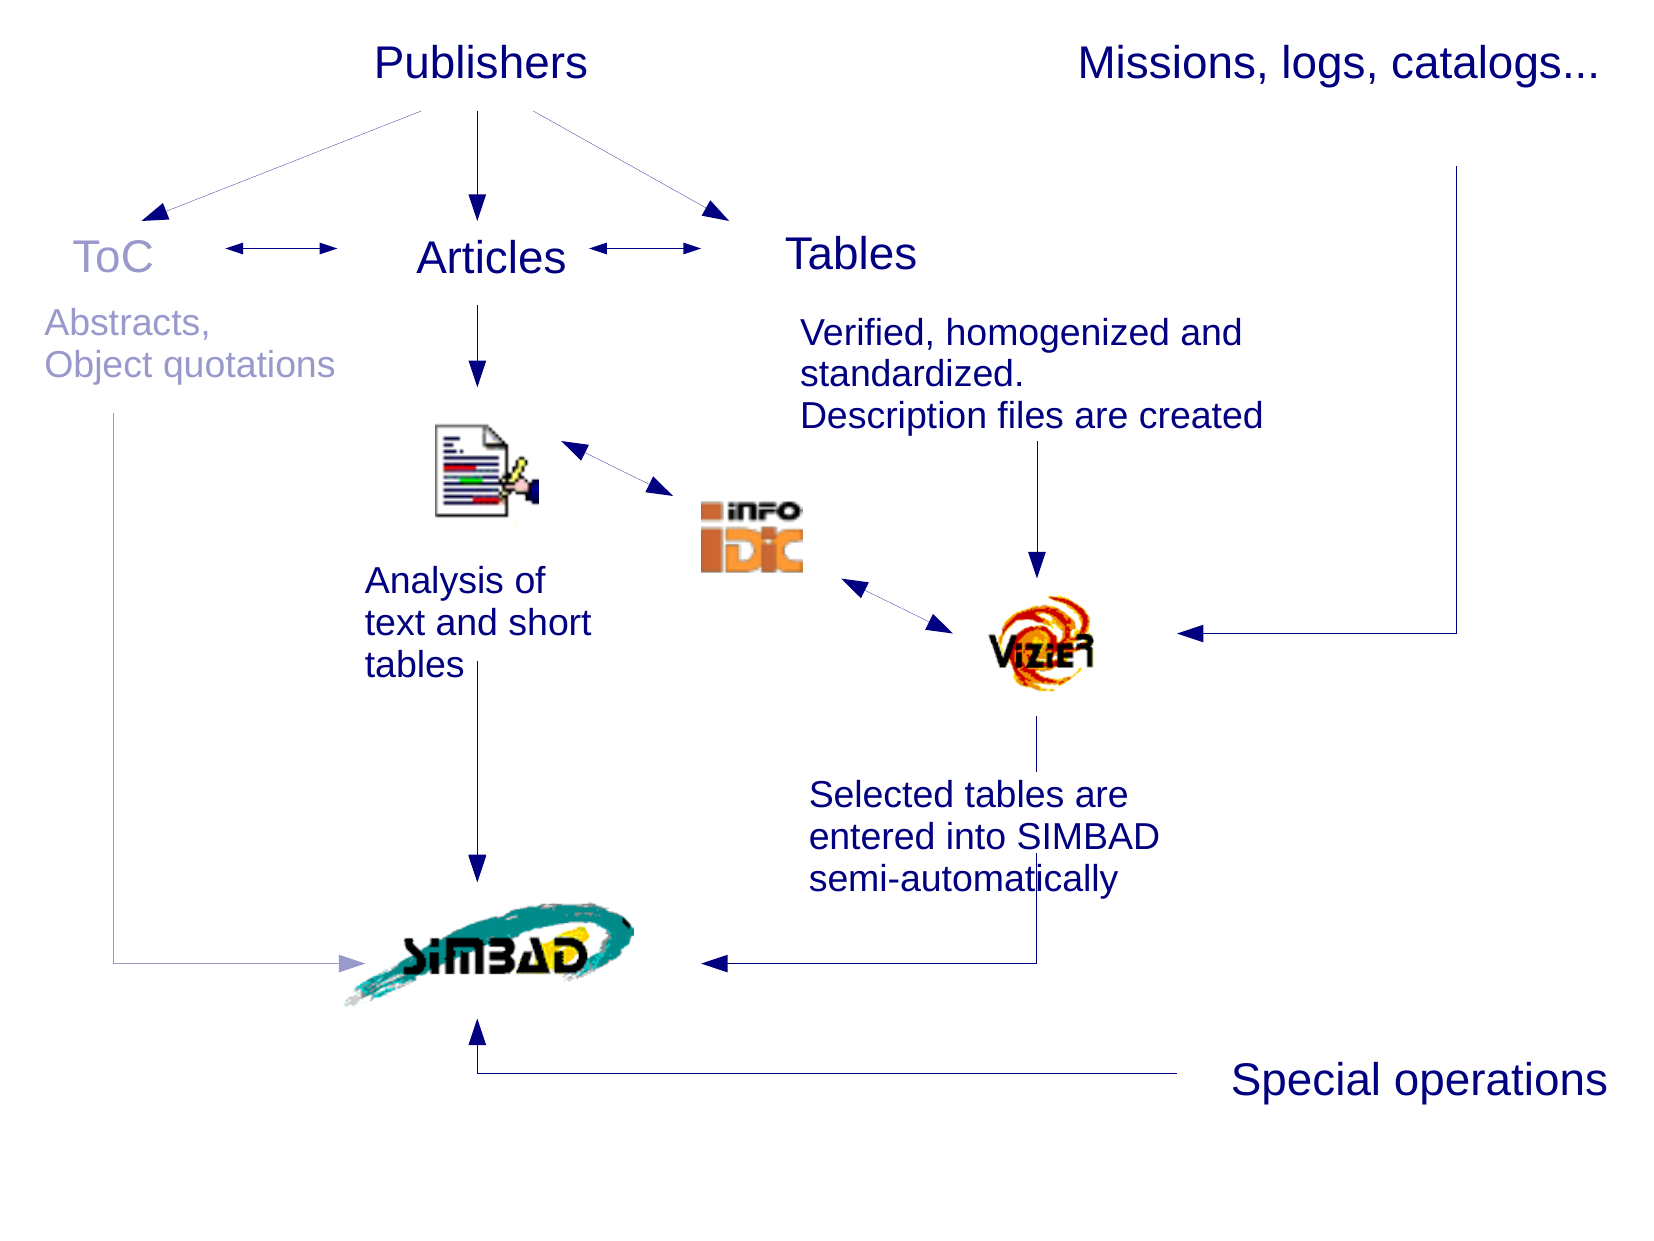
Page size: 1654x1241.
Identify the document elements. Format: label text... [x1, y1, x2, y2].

text_box Articles [401, 224, 582, 291]
text_box Selected tables are entered into SIMBAD semi-automatically [794, 766, 1270, 908]
text_box Publishers [359, 29, 629, 96]
text_box Missions, logs, catalogs... [1062, 29, 1636, 96]
text_box Verified, homogenized and standardized. Description files are created [785, 303, 1373, 445]
picture [701, 495, 803, 583]
picture [340, 893, 634, 1020]
text_box Tables [770, 220, 933, 288]
text_box Special operations [1216, 1046, 1625, 1151]
text_box Abstracts, Object quotations [29, 294, 355, 394]
text_box Analysis of text and short tables [349, 552, 624, 694]
picture [435, 422, 539, 525]
picture [985, 593, 1101, 696]
text_box ToC [57, 223, 191, 290]
